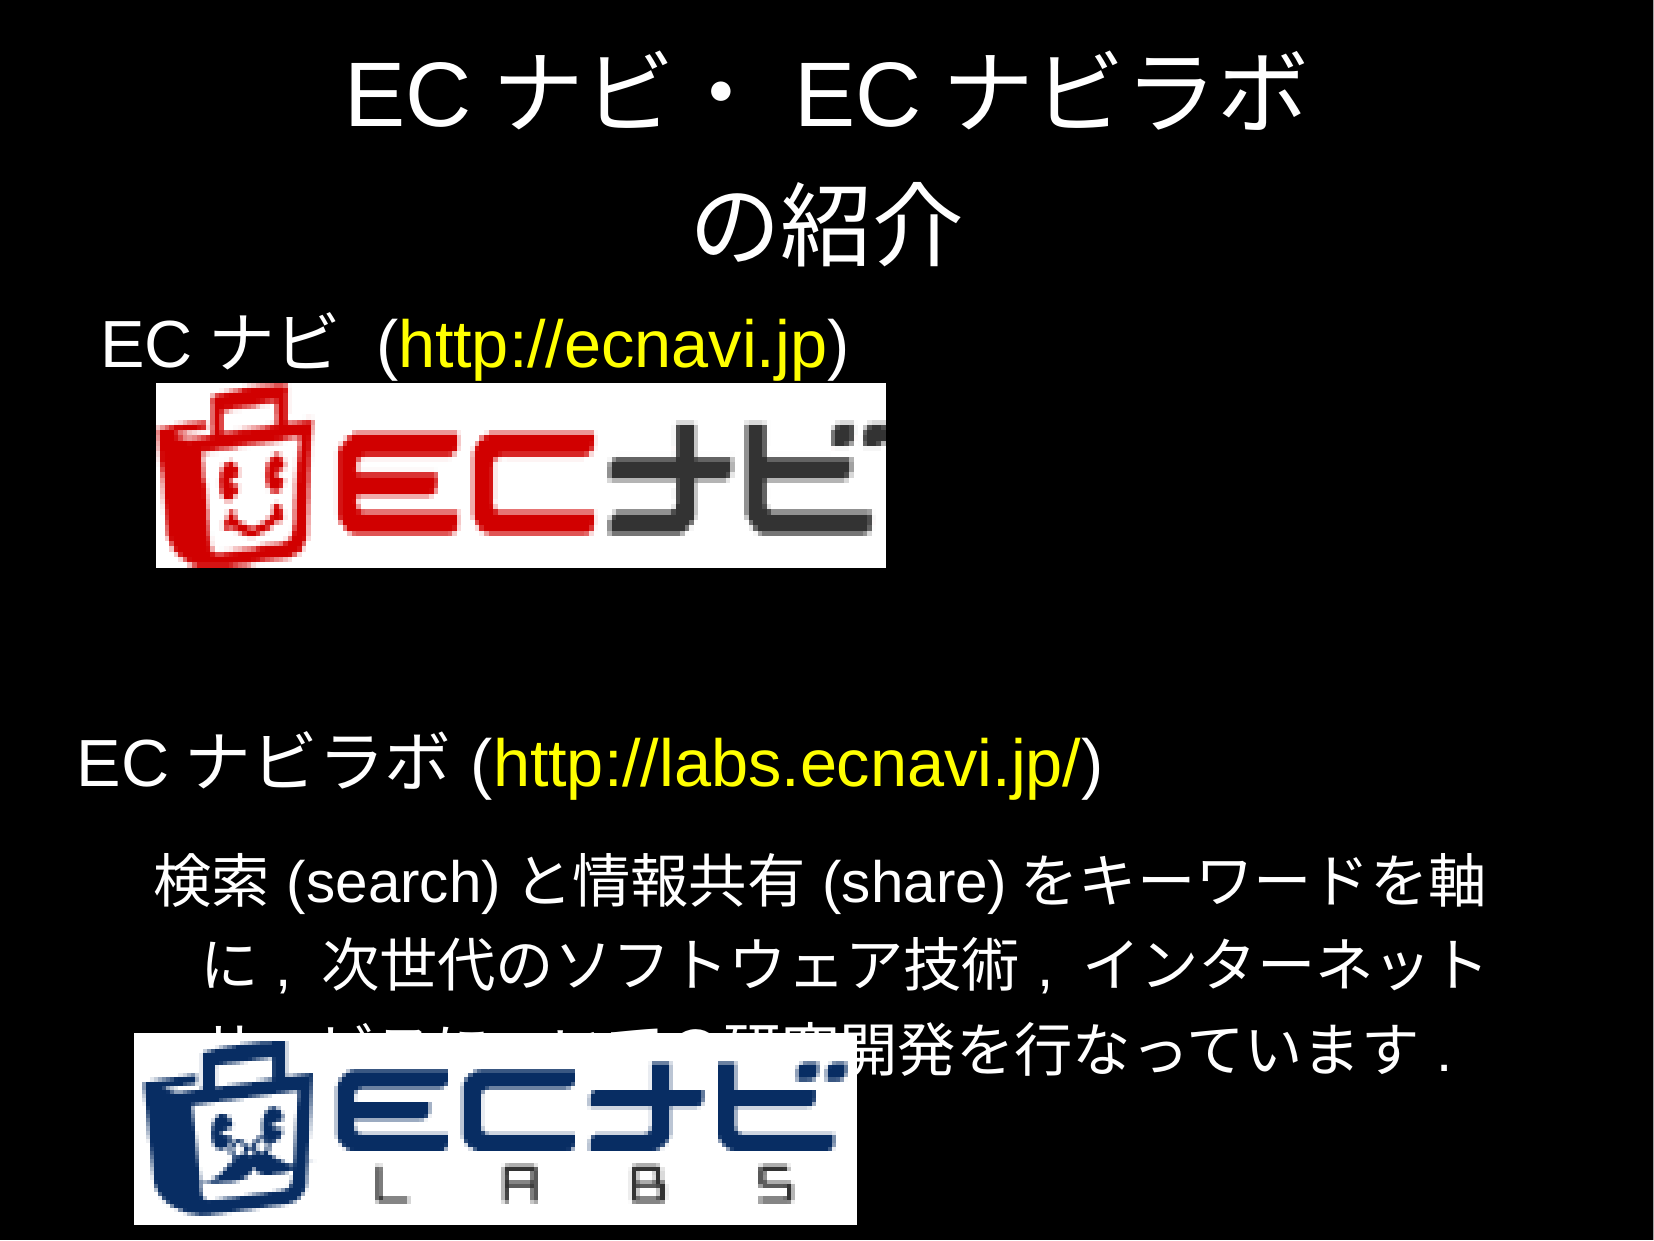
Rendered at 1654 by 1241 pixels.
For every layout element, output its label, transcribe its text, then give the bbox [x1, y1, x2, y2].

picture [156, 383, 886, 568]
picture [134, 1033, 857, 1225]
title ECナビ・ECナビラボ の紹介 [82, 49, 1571, 257]
list ECナビラボ(http://labs.ecnavi.jp/) 検索(search)と情報共有(share)をキーワードを軸に, 次世代のソフトウェア技術, インターネットサービスについての研究開発を行なっています. [59, 708, 1548, 1069]
list ECナビ (http://ecnavi.jp) [82, 290, 1571, 650]
